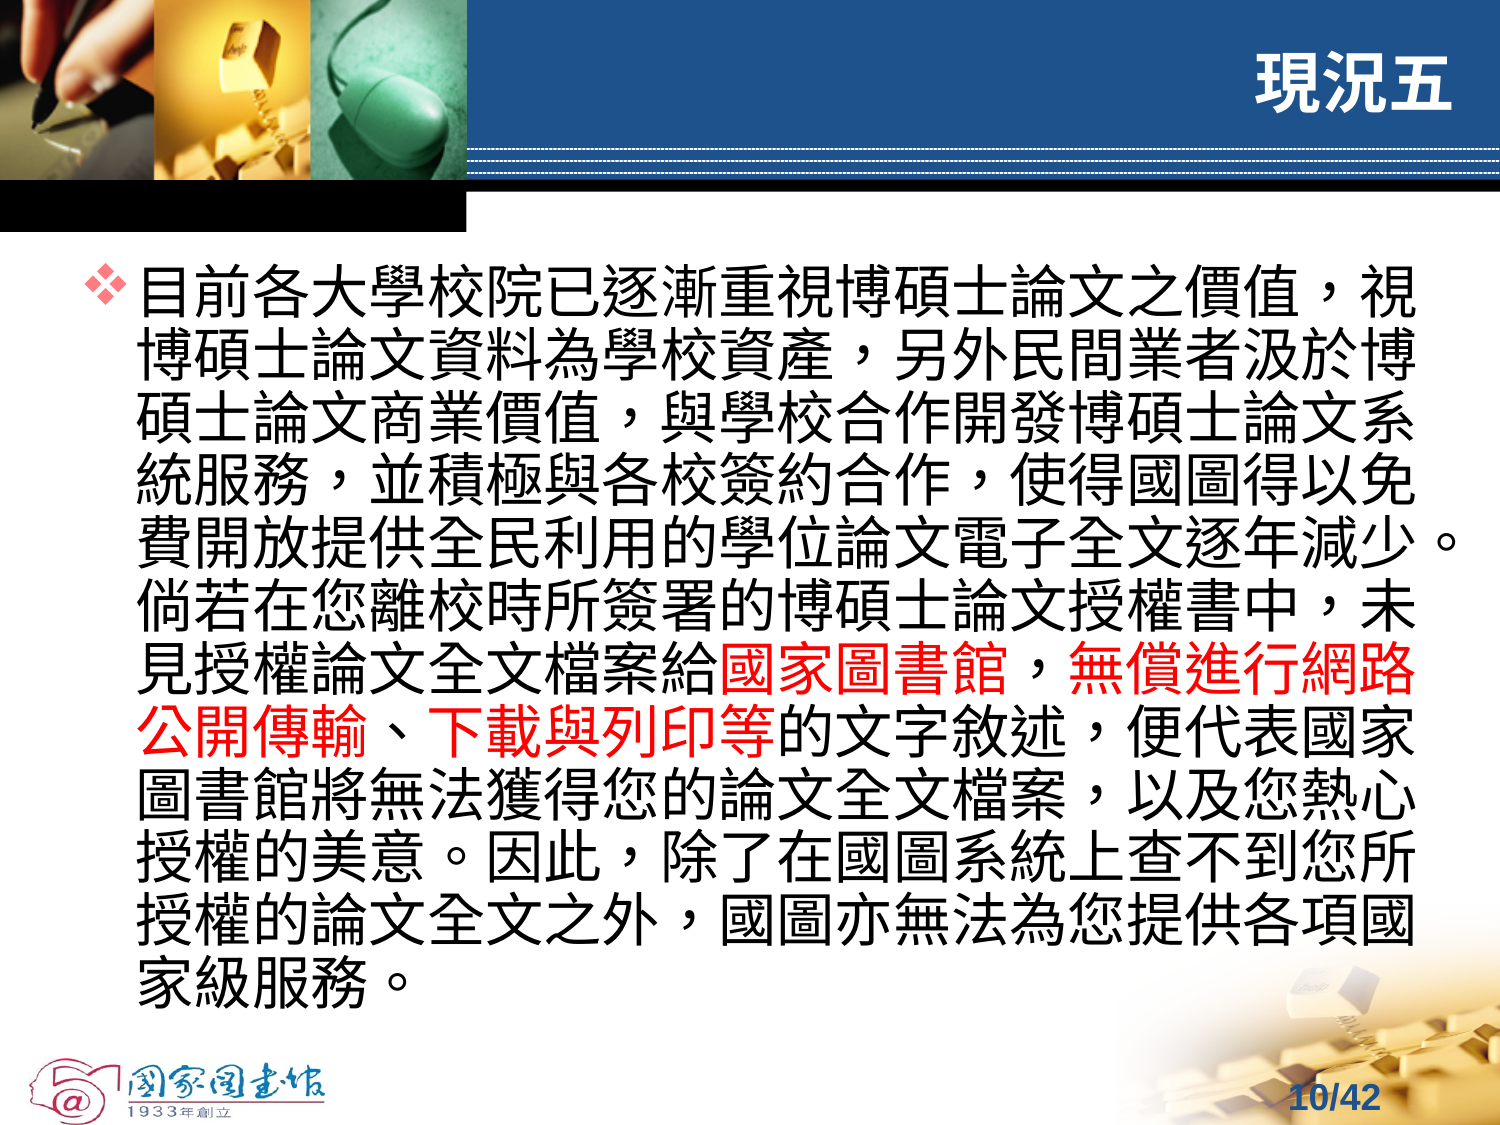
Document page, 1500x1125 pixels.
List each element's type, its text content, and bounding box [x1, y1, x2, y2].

list 目前各大學校院已逐漸重視博碩士論文之價值，視博碩士論文資料為學校資產，另外民間業者汲於博碩士論文商業價值，與學校合作開發博碩士論文系統服務，並積極與各校簽約合作，使得國圖得以免費開放提供全民利用的學位論文電子全文逐年減少。倘若在您離校時所簽署的博碩士論文授權書中，未見授權論文全文檔案給國家圖書館，無償進行網路公開傳輸、下載與列印等的文字敘述，便代表國家圖書館將無法獲得您的論文全文檔案，以及您熱心授權的美意。因此，除了在國圖系統上查不到您所授權的論文全文之外，國圖亦無法為您提供各項國家級服務。 [64, 255, 1440, 1059]
title 現況五 [469, 24, 1470, 138]
picture [29, 1058, 325, 1125]
